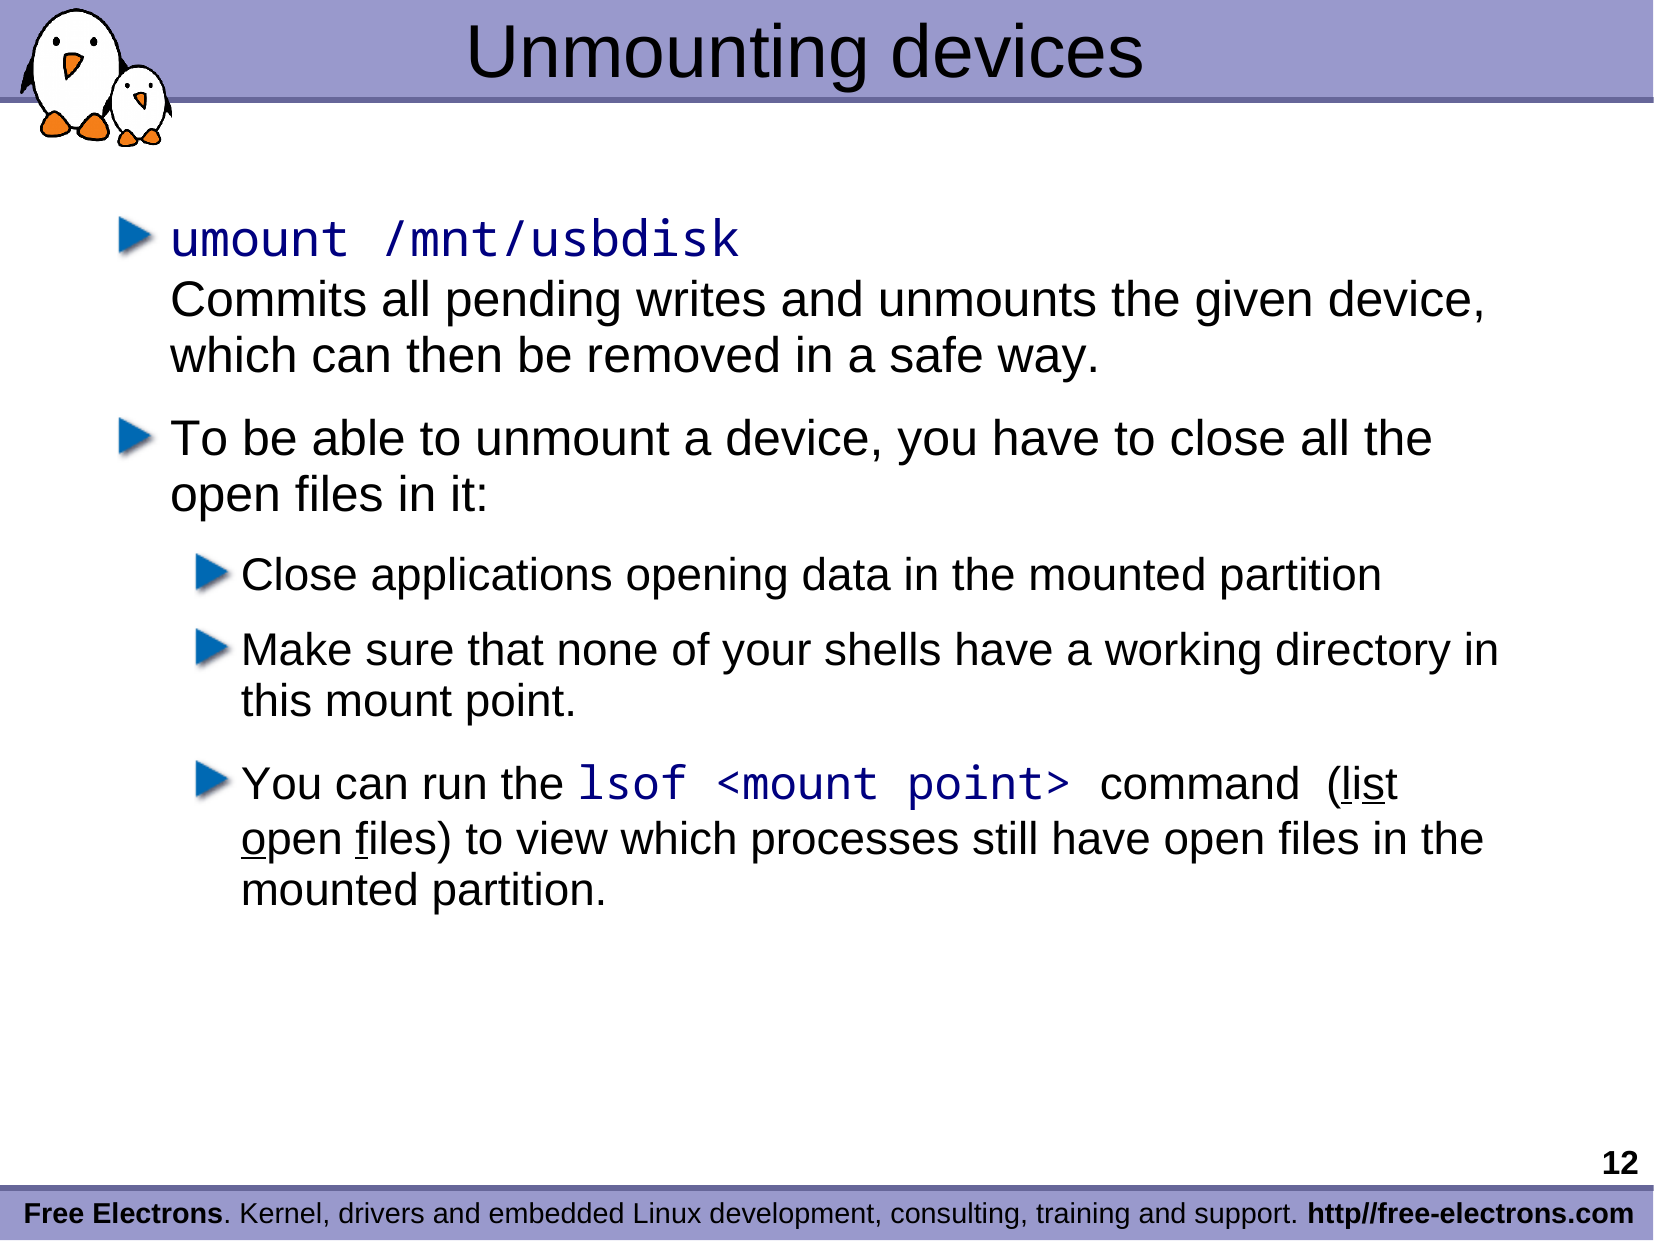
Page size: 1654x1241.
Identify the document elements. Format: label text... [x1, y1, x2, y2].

title Unmounting devices [60, 0, 1551, 104]
picture [20, 8, 172, 147]
list umount /mnt/usbdisk Commits all pending writes and unmounts the given device, which can then be removed in a safe way. To be able to unmount a device, you have to close all the open files in it: Close applications opening data in the mounted partition Make sure that none of your shells have a working directory in this mount point. You can run the lsof <mount point> command (list open files) to view which processes still have open files in the mounted partition. [99, 203, 1512, 1054]
